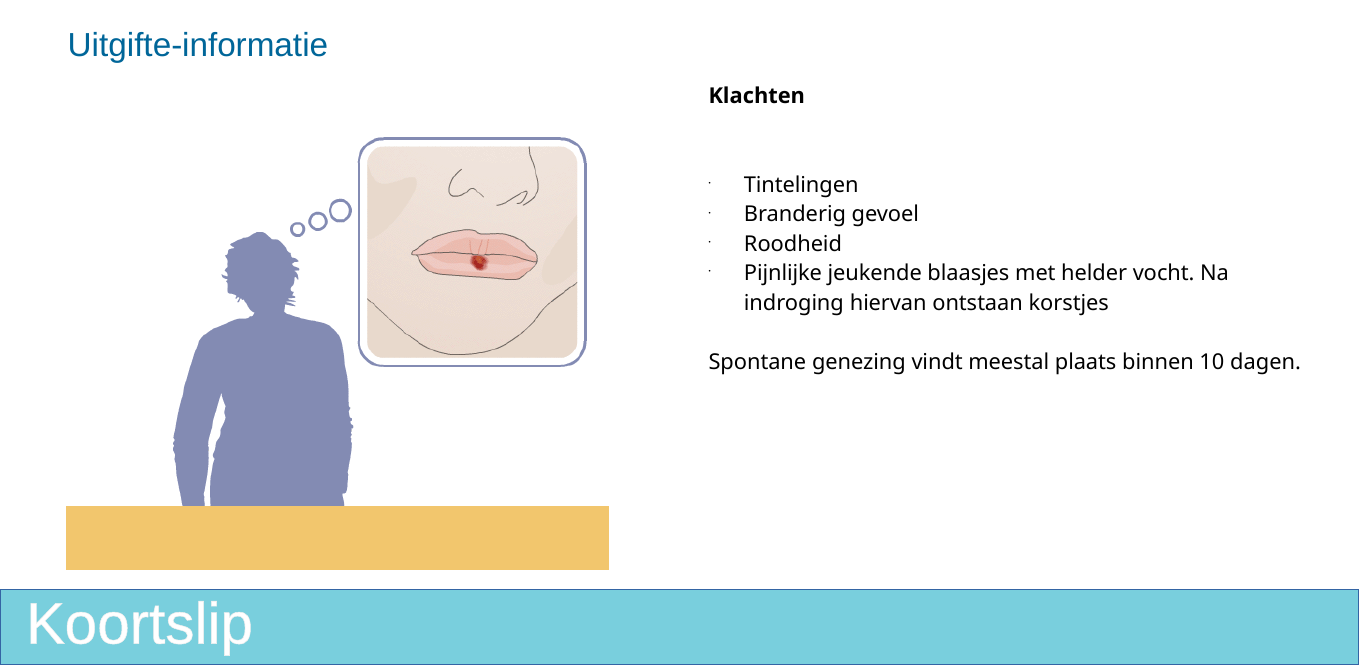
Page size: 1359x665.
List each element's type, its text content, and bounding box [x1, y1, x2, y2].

title Koortslip [26, 590, 530, 665]
text_box Klachten Tintelingen Branderig gevoel Roodheid Pijnlijke jeukende blaasjes met helder vocht. Na indroging hiervan ontstaan korstjes Spontane genezing vindt meestal plaats binnen 10 dagen. [693, 14, 1319, 589]
text_box [0, 589, 1359, 665]
title Uitgifte-informatie [67, 26, 1291, 100]
picture [66, 114, 609, 570]
